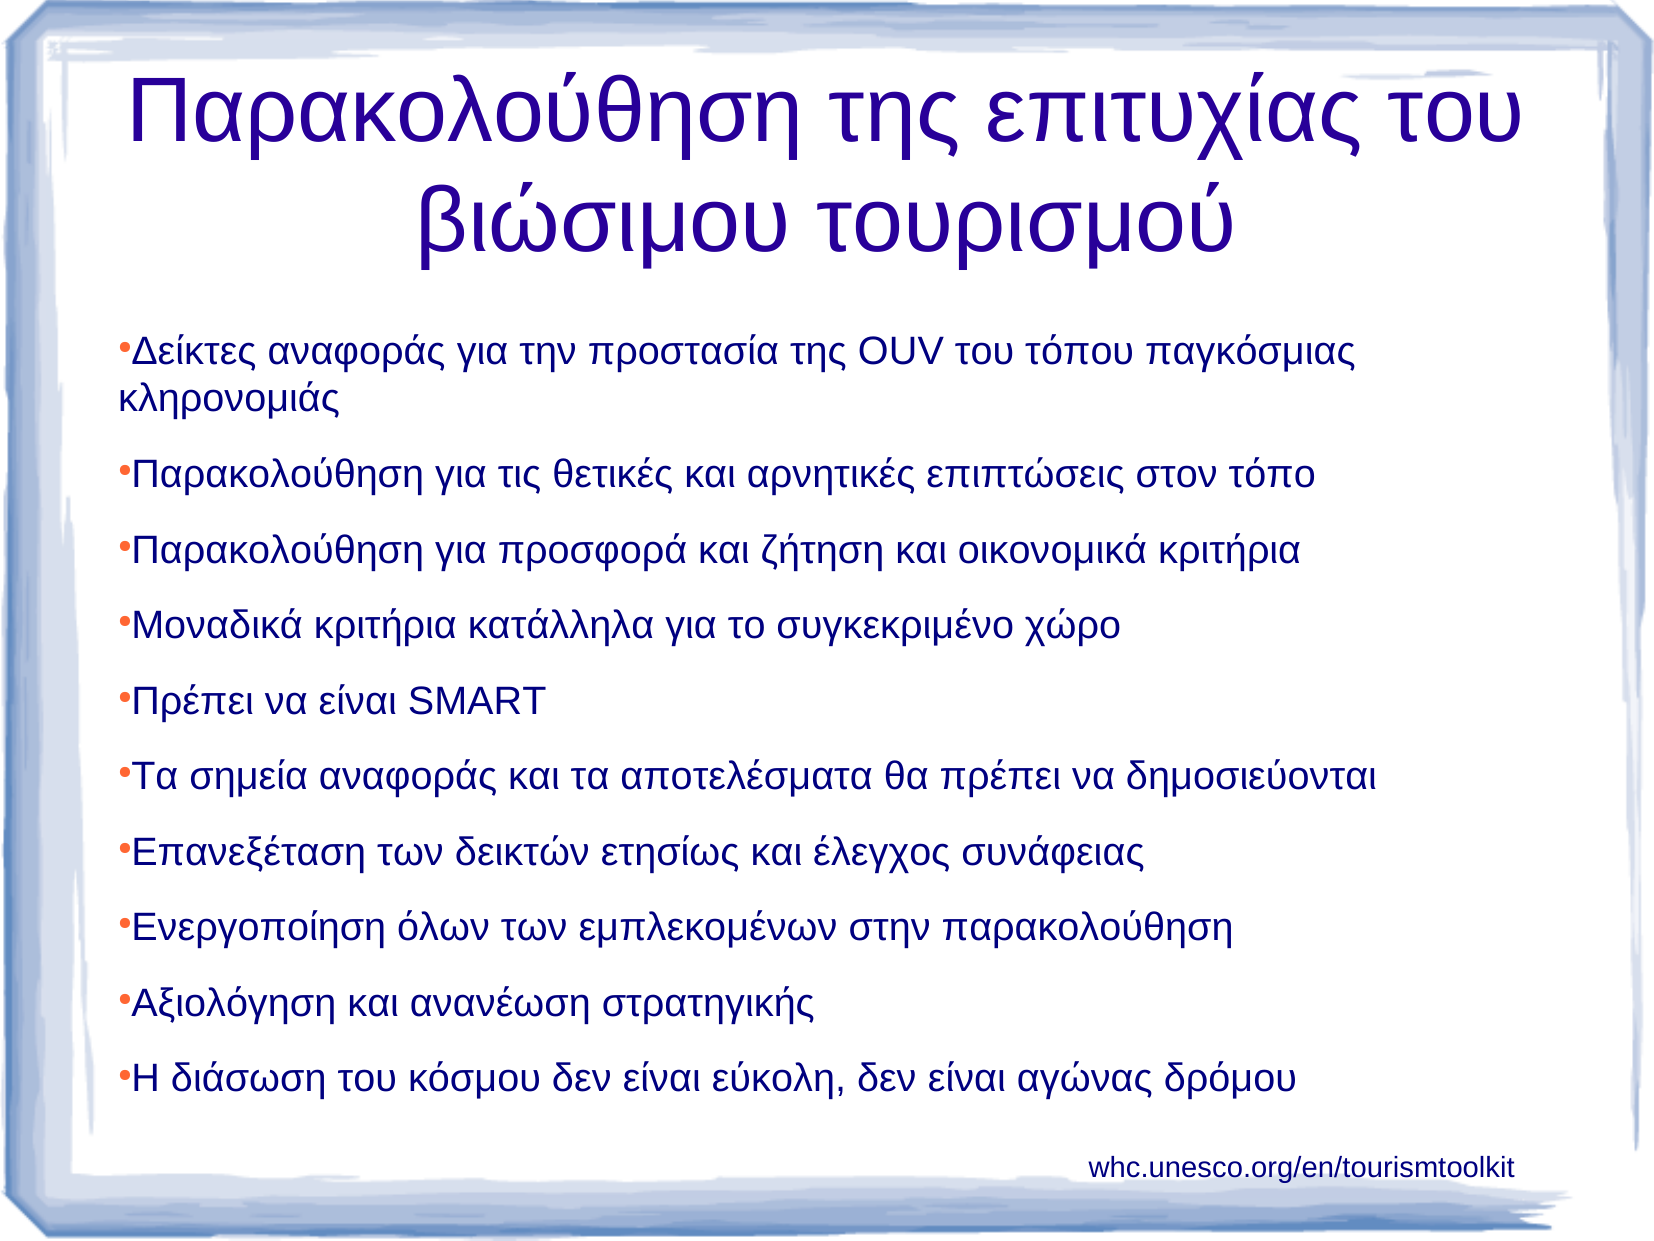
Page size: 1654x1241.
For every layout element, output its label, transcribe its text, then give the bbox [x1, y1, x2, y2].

text_box whc.unesco.org/en/tourismtoolkit [1088, 1148, 1625, 1182]
list Δείκτες αναφοράς για την προστασία της OUV του τόπου παγκόσμιας κληρονομιάς Παρακολούθηση για τις θετικές και αρνητικές επιπτώσεις στον τόπο Παρακολούθηση για προσφορά και ζήτηση και οικονομικά κριτήρια Μοναδικά κριτήρια κατάλληλα για το συγκεκριμένο χώρο Πρέπει να είναι SMART Τα σημεία αναφοράς και τα αποτελέσματα θα πρέπει να δημοσιεύονται Eπανεξέταση των δεικτών ετησίως και έλεγχος συνάφειας Ενεργοποίηση όλων των εμπλεκομένων στην παρακολούθηση Αξιολόγηση και ανανέωση στρατηγικής Η διάσωση του κόσμου δεν είναι εύκολη, δεν είναι αγώνας δρόμου [118, 324, 1571, 1106]
title Παρακολούθηση της επιτυχίας του βιώσιμου τουρισμού [82, 49, 1571, 257]
